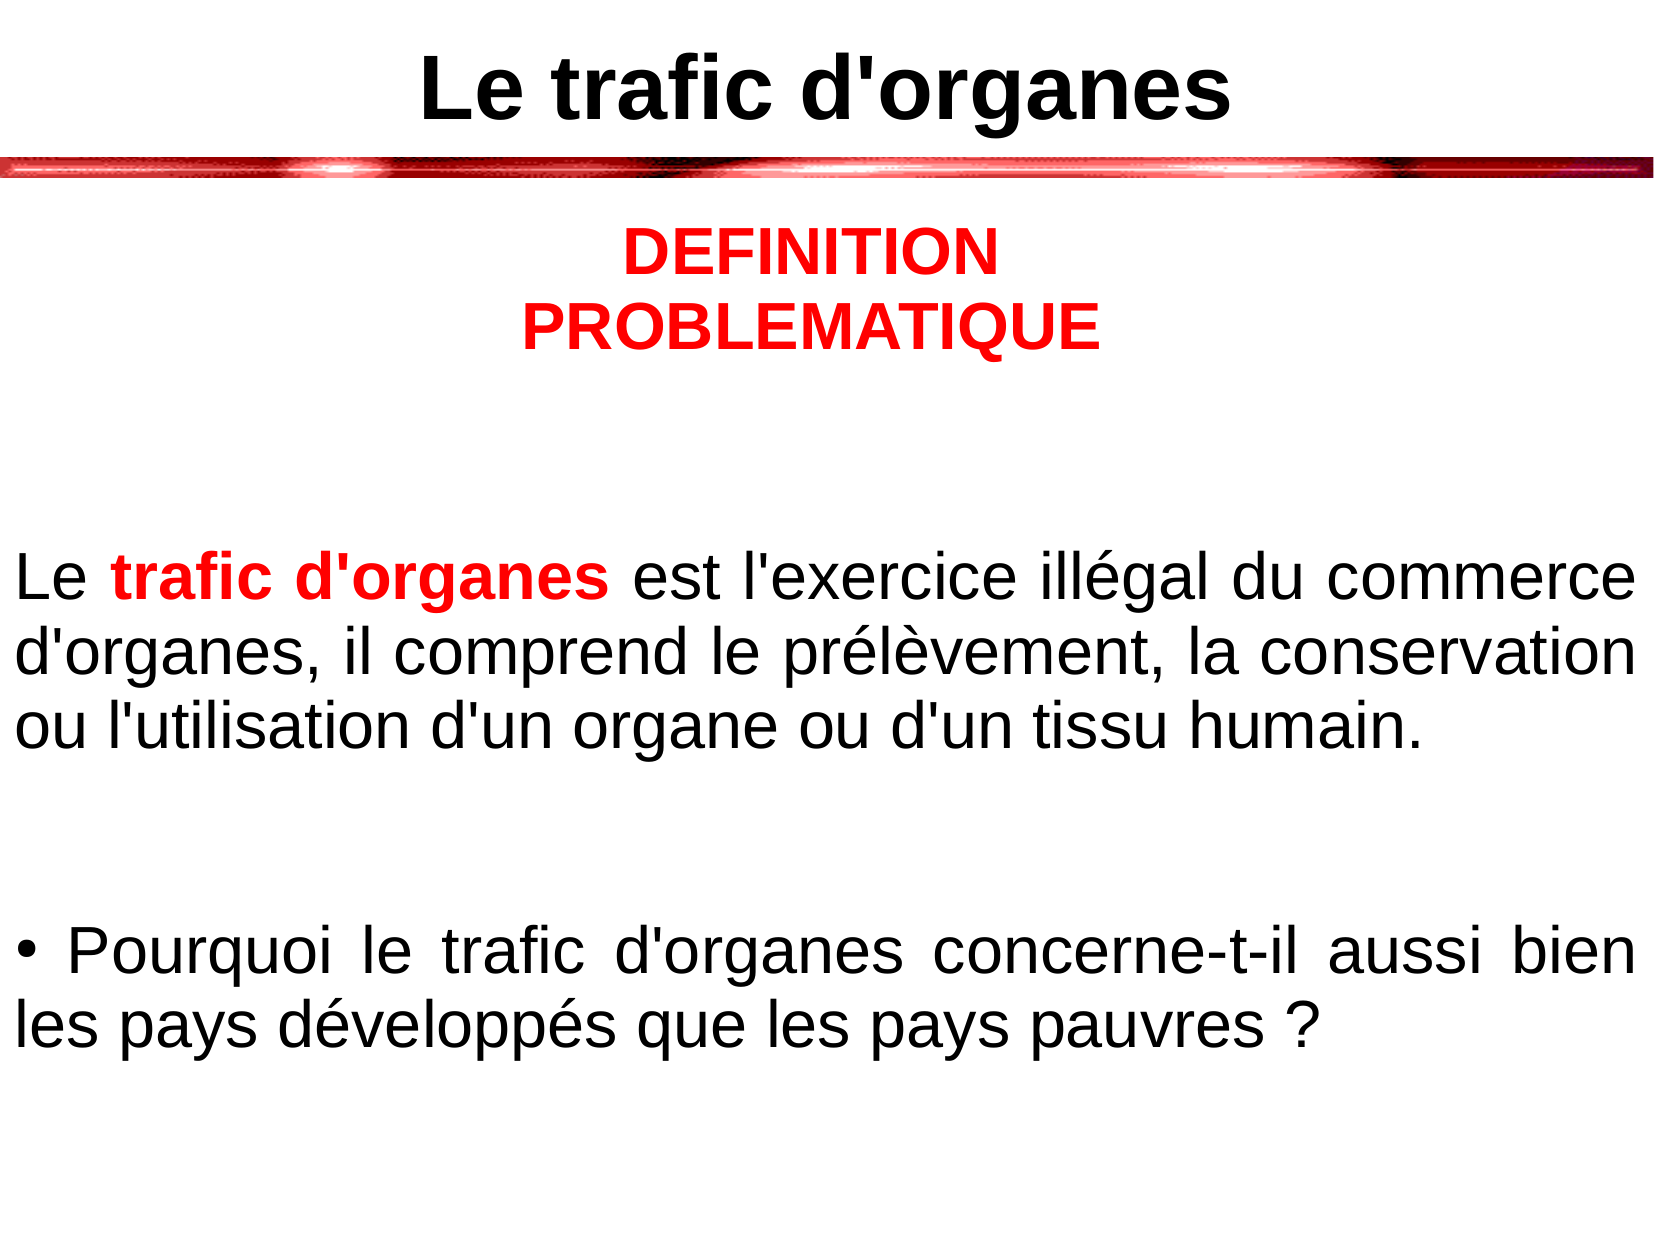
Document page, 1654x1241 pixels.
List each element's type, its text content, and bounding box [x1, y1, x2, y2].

picture [0, 157, 1654, 178]
text_box Le trafic d'organes est l'exercice illégal du commerce d'organes, il comprend le prélèvement, la conservation ou l'utilisation d'un organe ou d'un tissu humain. Pourquoi le trafic d'organes concerne-t-il aussi bien les pays développés que les pays pauvres ? [0, 531, 1654, 1070]
text_box Le trafic d'organes [0, 29, 1654, 148]
text_box DEFINITION PROBLEMATIQUE [501, 206, 1123, 372]
